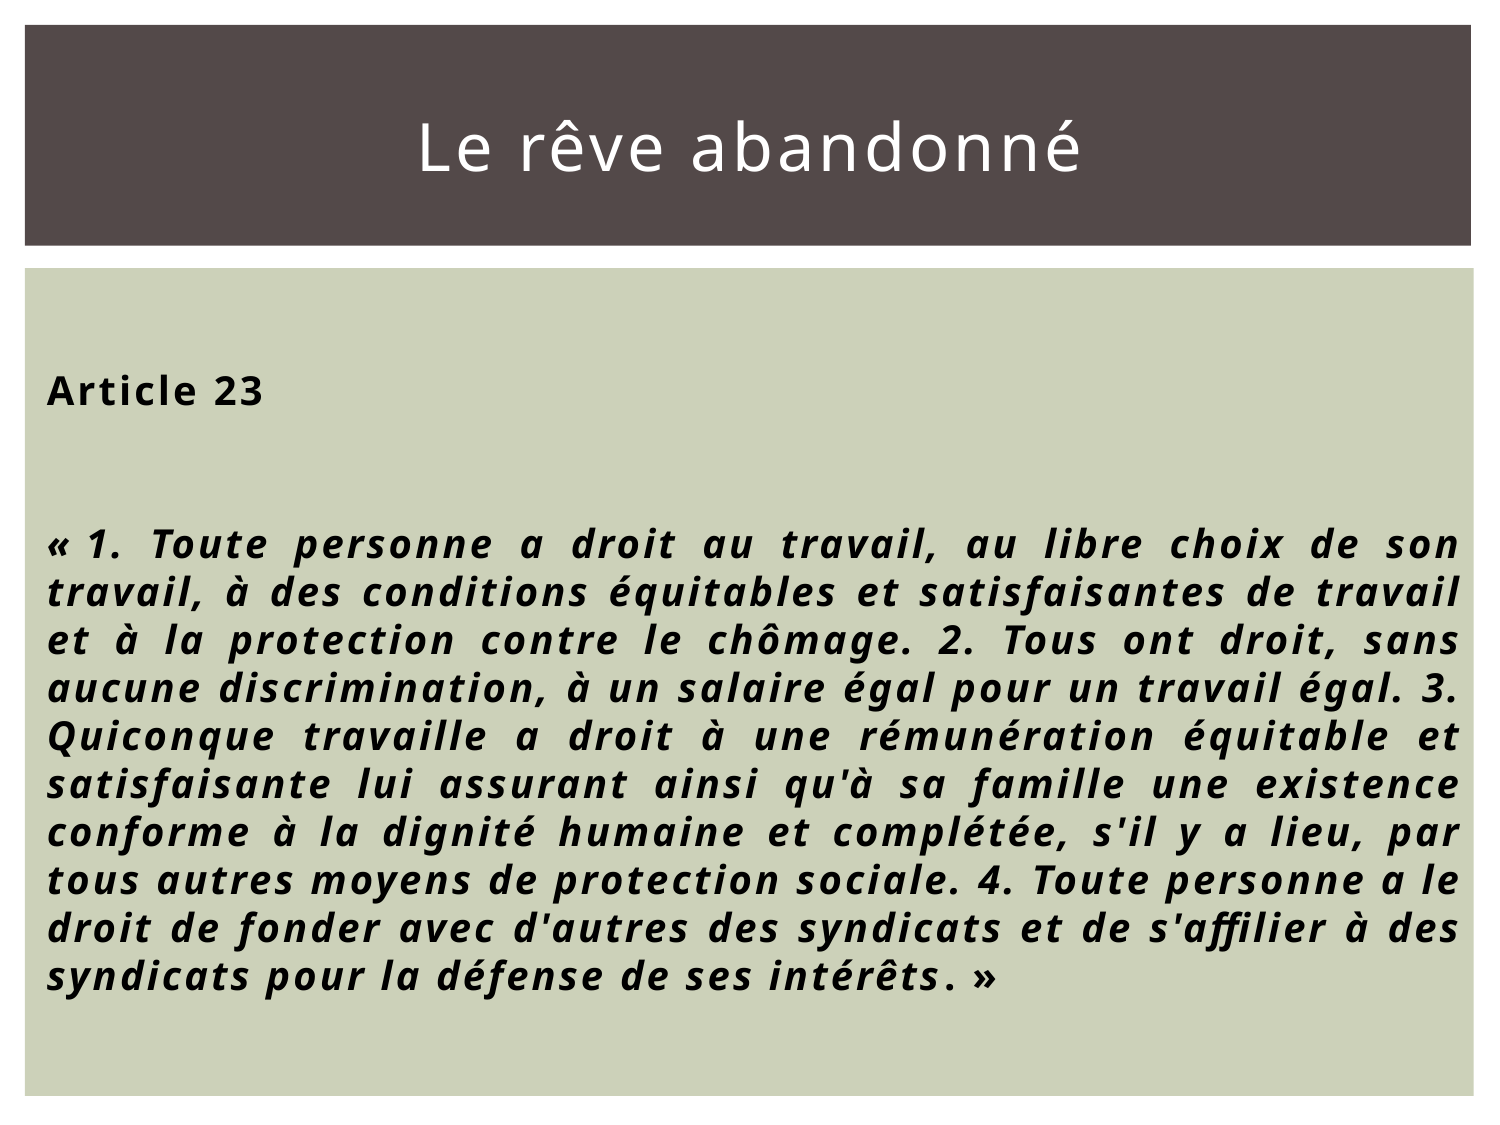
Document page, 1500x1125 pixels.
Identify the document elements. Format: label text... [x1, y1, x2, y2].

title Le rêve abandonné [62, 58, 1438, 232]
list Article 23 « 1. Toute personne a droit au travail, au libre choix de son travail, à des conditions équitables et satisfaisantes de travail et à la protection contre le chômage. 2. Tous ont droit, sans aucune discrimination, à un salaire égal pour un travail égal. 3. Quiconque travaille a droit à une rémunération équitable et satisfaisante lui assurant ainsi qu'à sa famille une existence conforme à la dignité humaine et complétée, s'il y a lieu, par tous autres moyens de protection sociale. 4. Toute personne a le droit de fonder avec d'autres des syndicats et de s'affilier à des syndicats pour la défense de ses intérêts. » [24, 281, 1481, 1021]
